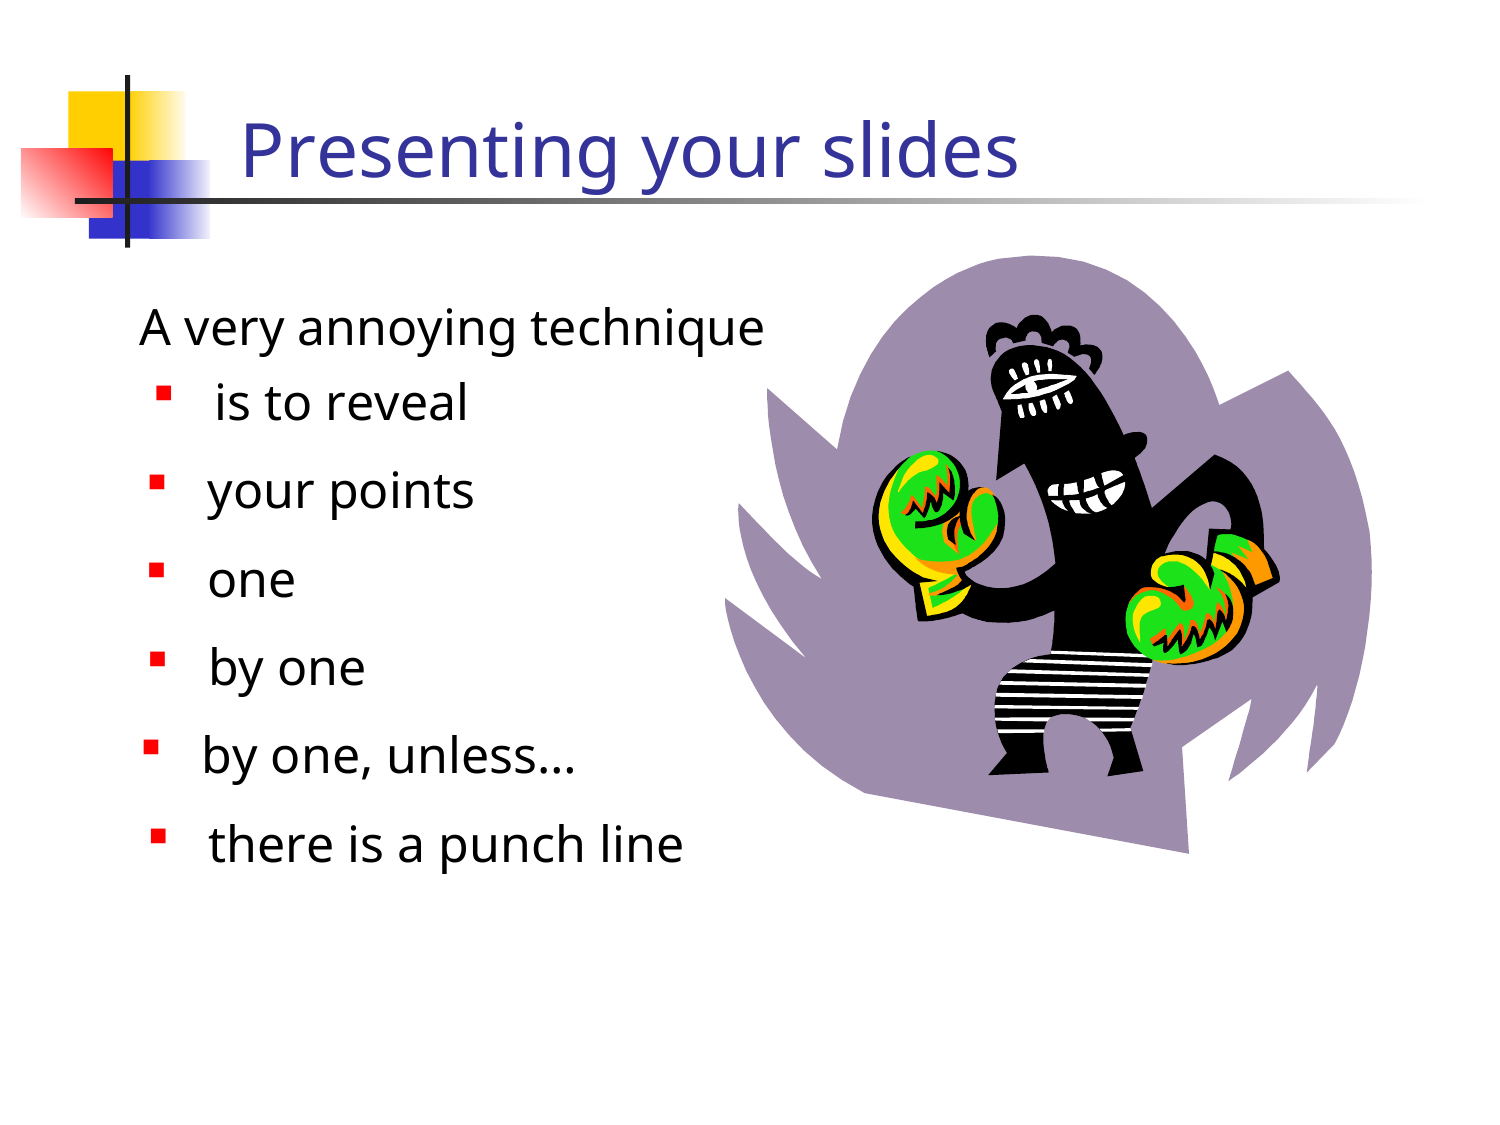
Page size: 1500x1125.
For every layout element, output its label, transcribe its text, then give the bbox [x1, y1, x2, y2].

text_box your points [130, 450, 491, 527]
picture [725, 249, 1378, 860]
title Presenting your slides [224, 12, 1500, 200]
text_box one [130, 539, 312, 615]
text_box there is a punch line [132, 804, 701, 881]
text_box A very annoying technique [124, 287, 725, 363]
text_box is to reveal [137, 362, 485, 438]
text_box by one [131, 627, 382, 704]
text_box by one, unless… [124, 716, 593, 792]
